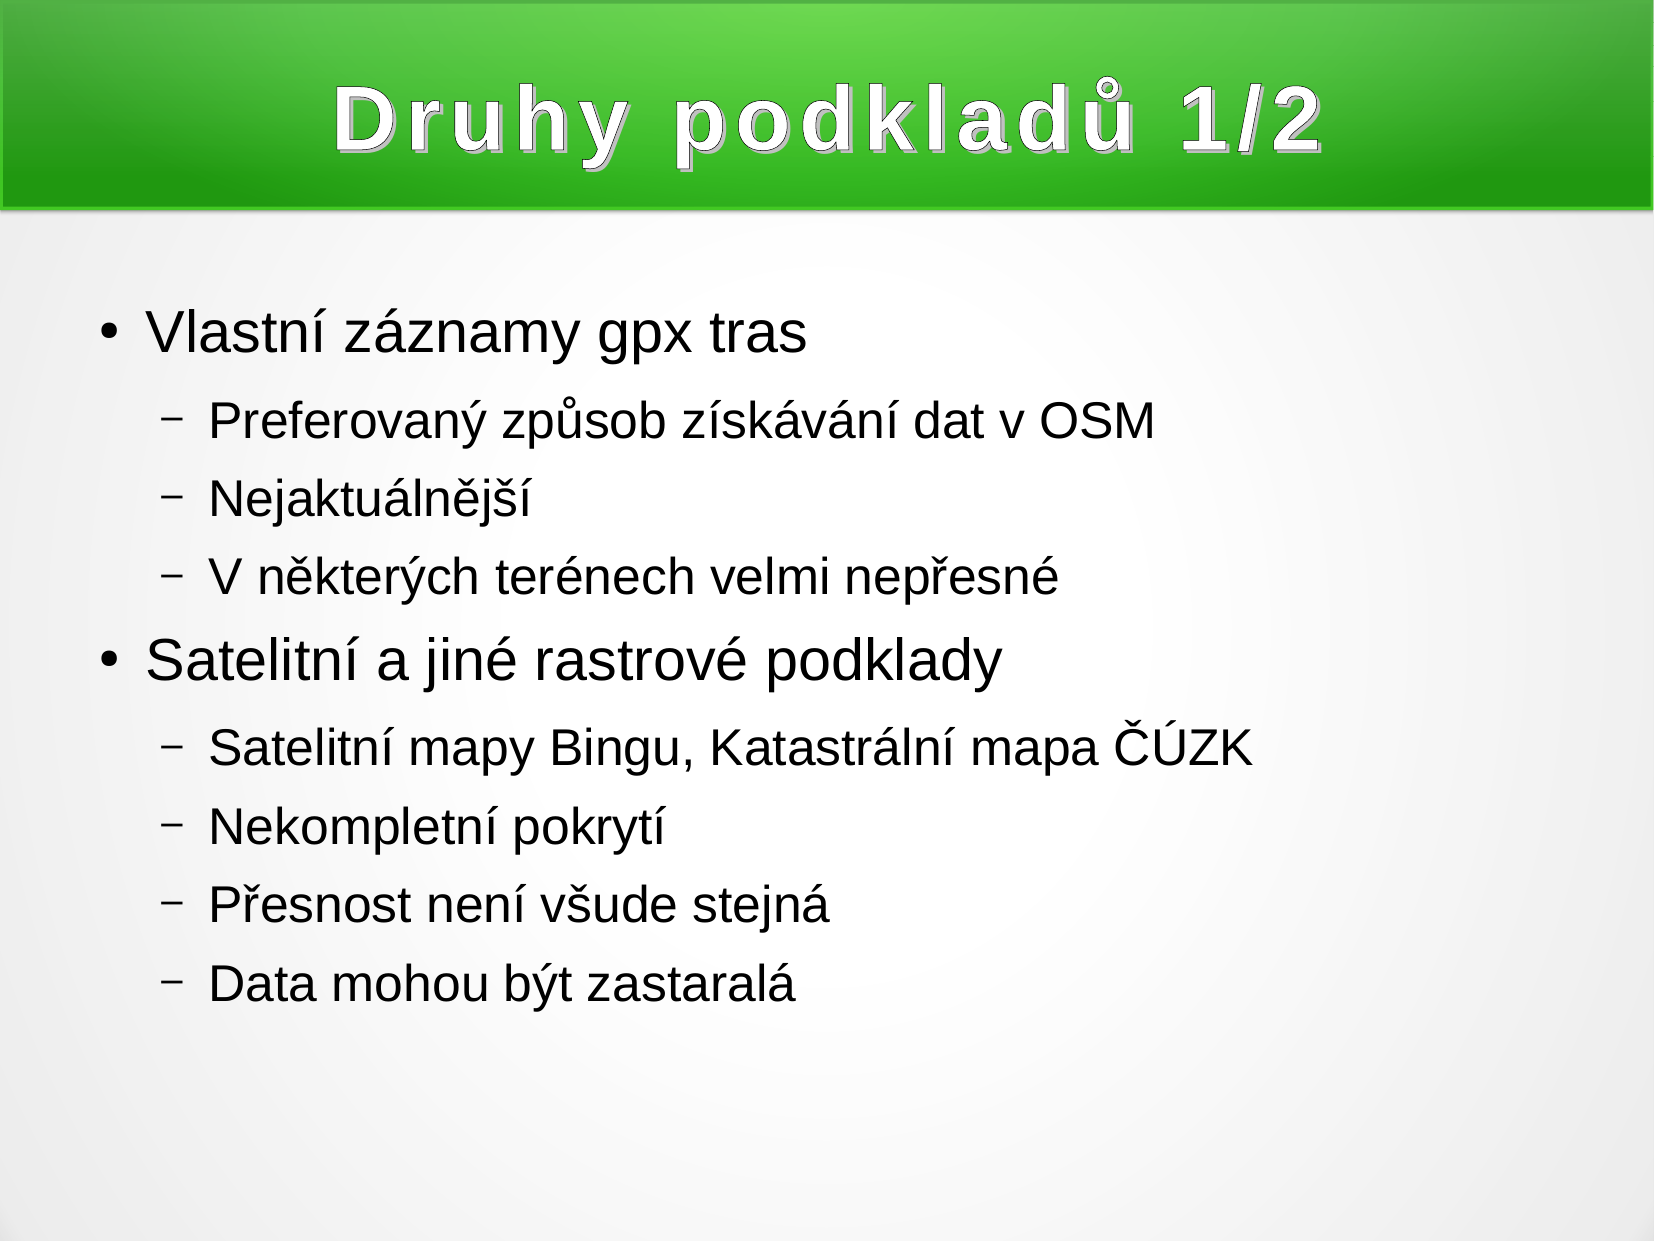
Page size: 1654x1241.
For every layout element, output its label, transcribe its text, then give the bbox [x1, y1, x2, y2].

list Vlastní záznamy gpx tras Preferovaný způsob získávání dat v OSM Nejaktuálnější V některých terénech velmi nepřesné Satelitní a jiné rastrové podklady Satelitní mapy Bingu, Katastrální mapa ČÚZK Nekompletní pokrytí Přesnost není všude stejná Data mohou být zastaralá [82, 299, 1571, 1019]
title Druhy podkladů 1/2 [82, 47, 1571, 189]
